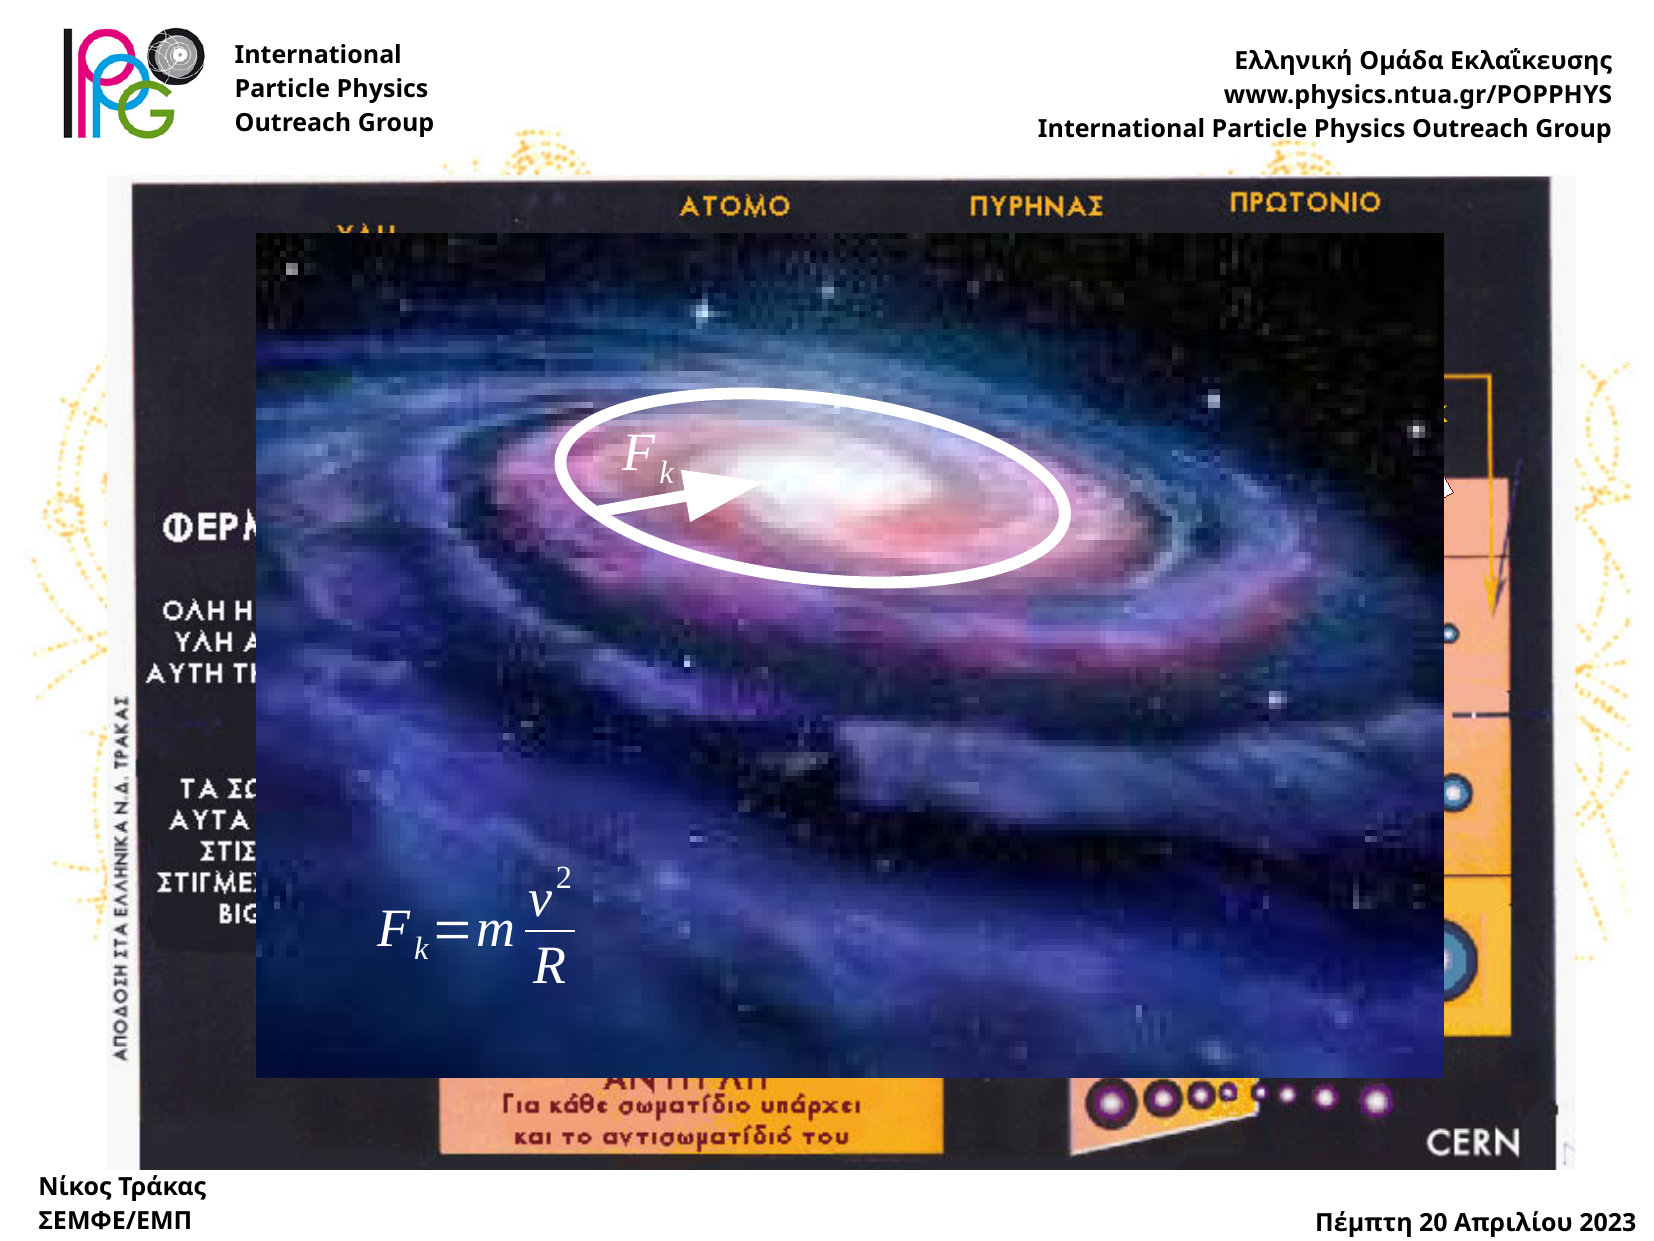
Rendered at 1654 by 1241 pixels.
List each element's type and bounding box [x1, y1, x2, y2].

text_box [1444, 476, 1454, 498]
picture [0, 5, 1654, 1241]
chart [613, 422, 682, 491]
chart [368, 859, 584, 996]
